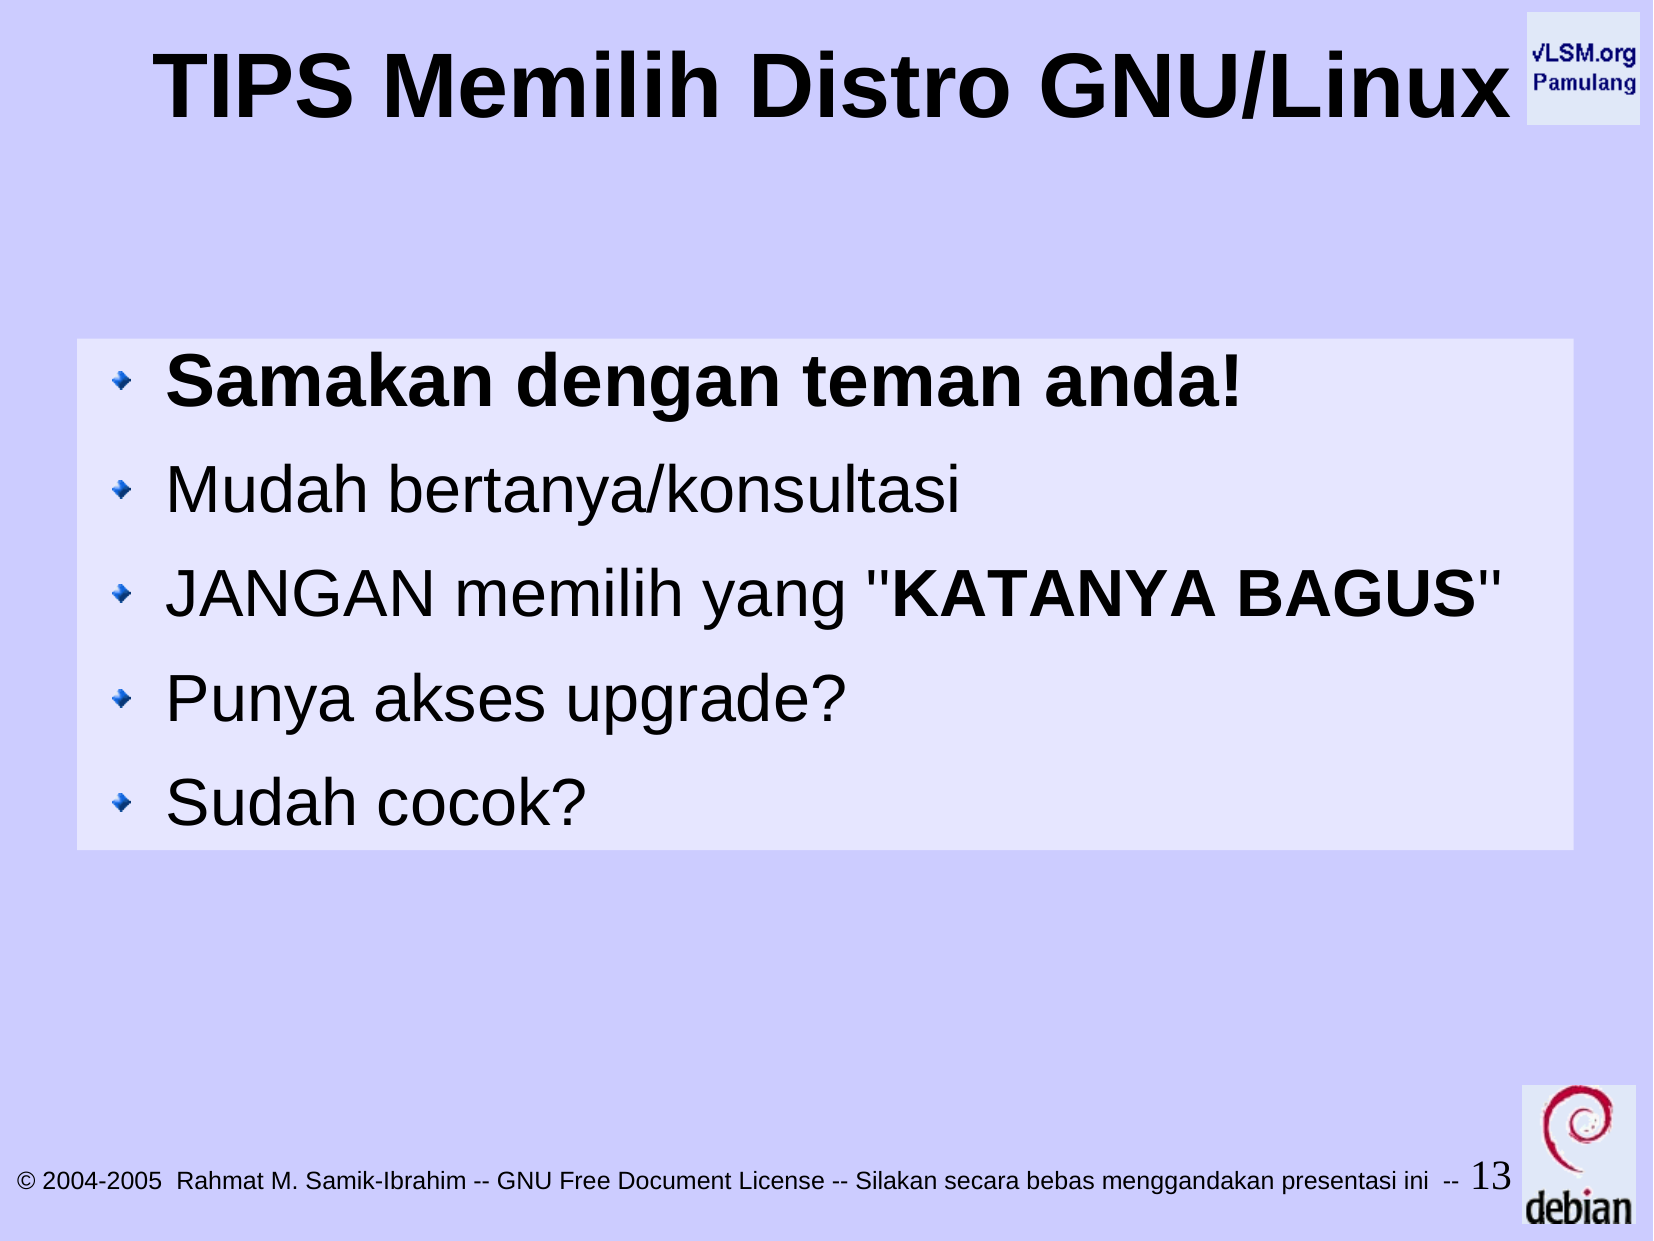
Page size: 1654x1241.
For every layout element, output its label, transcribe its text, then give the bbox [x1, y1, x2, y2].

list Samakan dengan teman anda! Mudah bertanya/konsultasi JANGAN memilih yang ''KATANYA BAGUS'' Punya akses upgrade? Sudah cocok? [77, 338, 1574, 851]
picture [1522, 1085, 1636, 1224]
title TIPS Memilih Distro GNU/Linux [40, 31, 1625, 142]
picture [1527, 12, 1640, 125]
